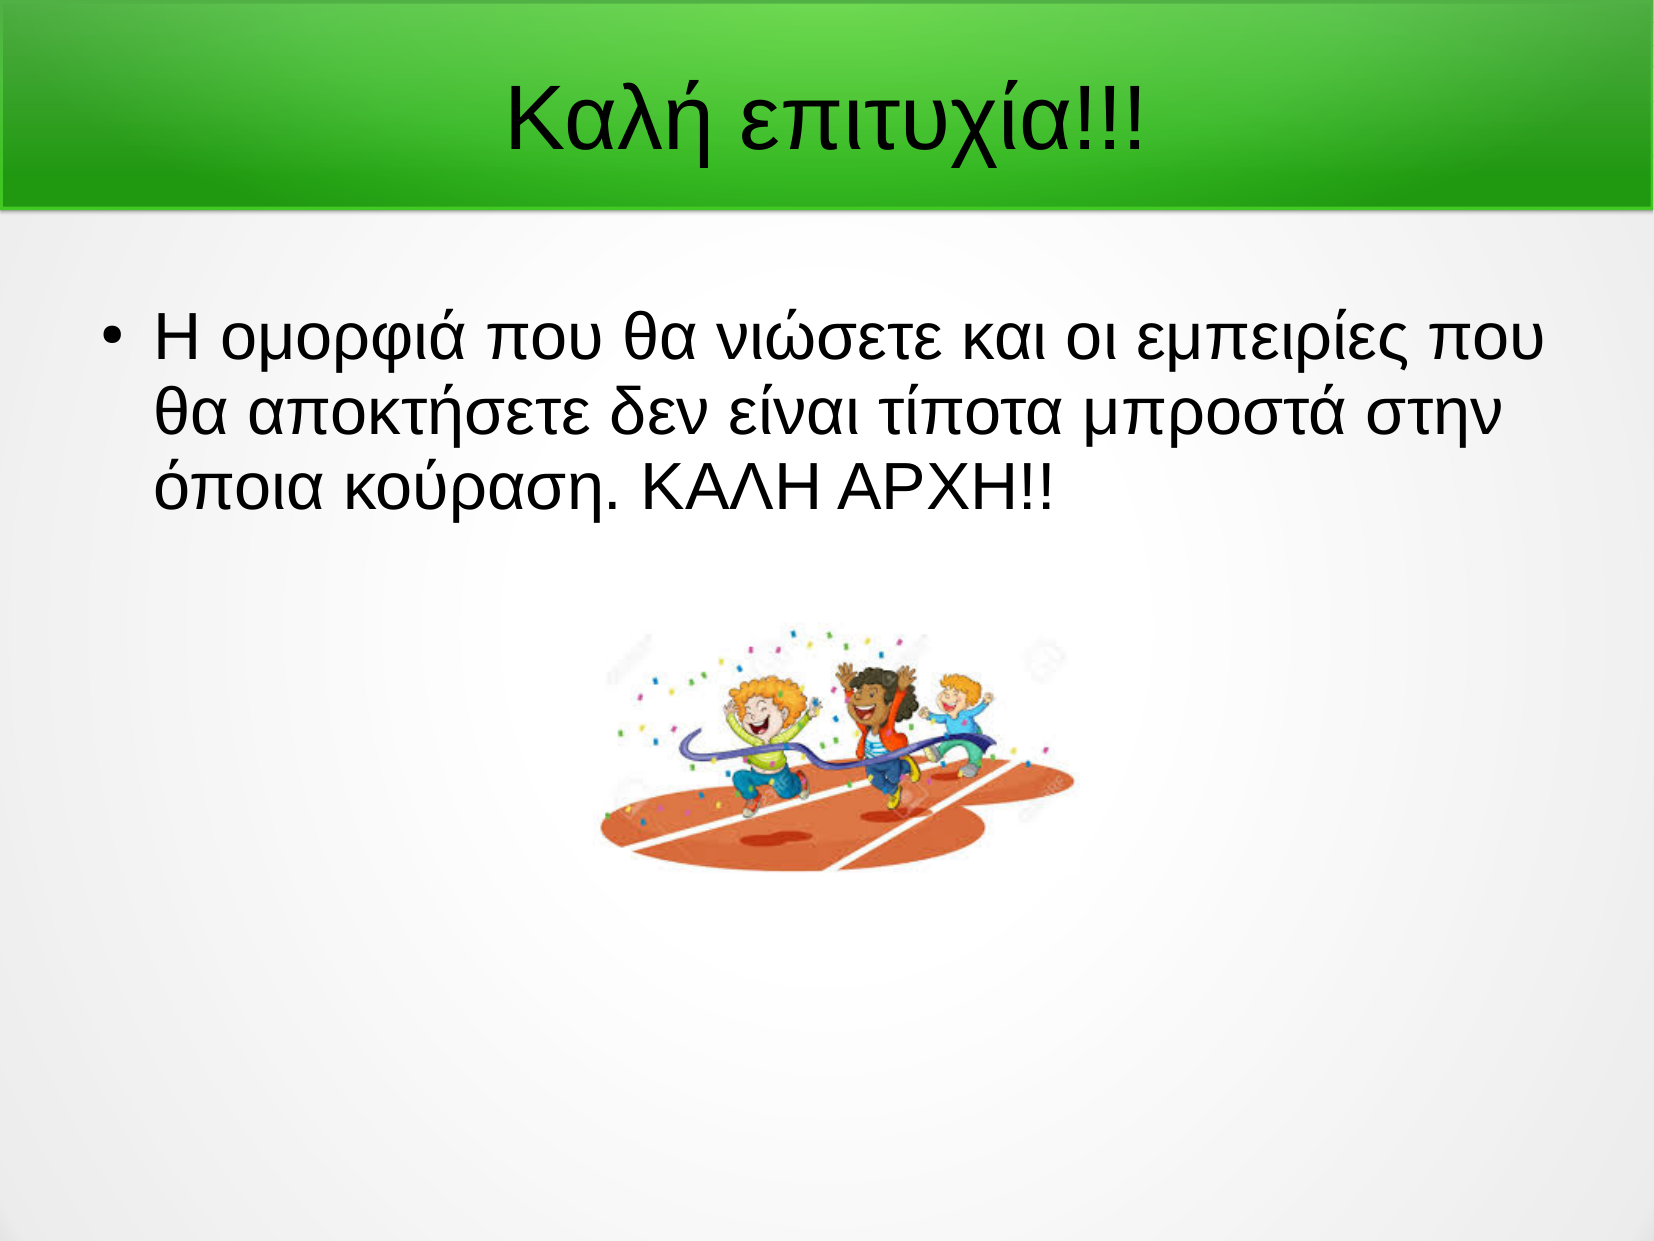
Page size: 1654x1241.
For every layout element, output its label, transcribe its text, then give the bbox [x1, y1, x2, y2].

list Η ομορφιά που θα νιώσετε και οι εμπειρίες που θα αποκτήσετε δεν είναι τίποτα μπροστά στην όποια κούραση. ΚΑΛΗ ΑΡΧΗ!! [82, 299, 1571, 1019]
title Καλή επιτυχία!!! [82, 47, 1571, 189]
picture [593, 622, 1080, 876]
